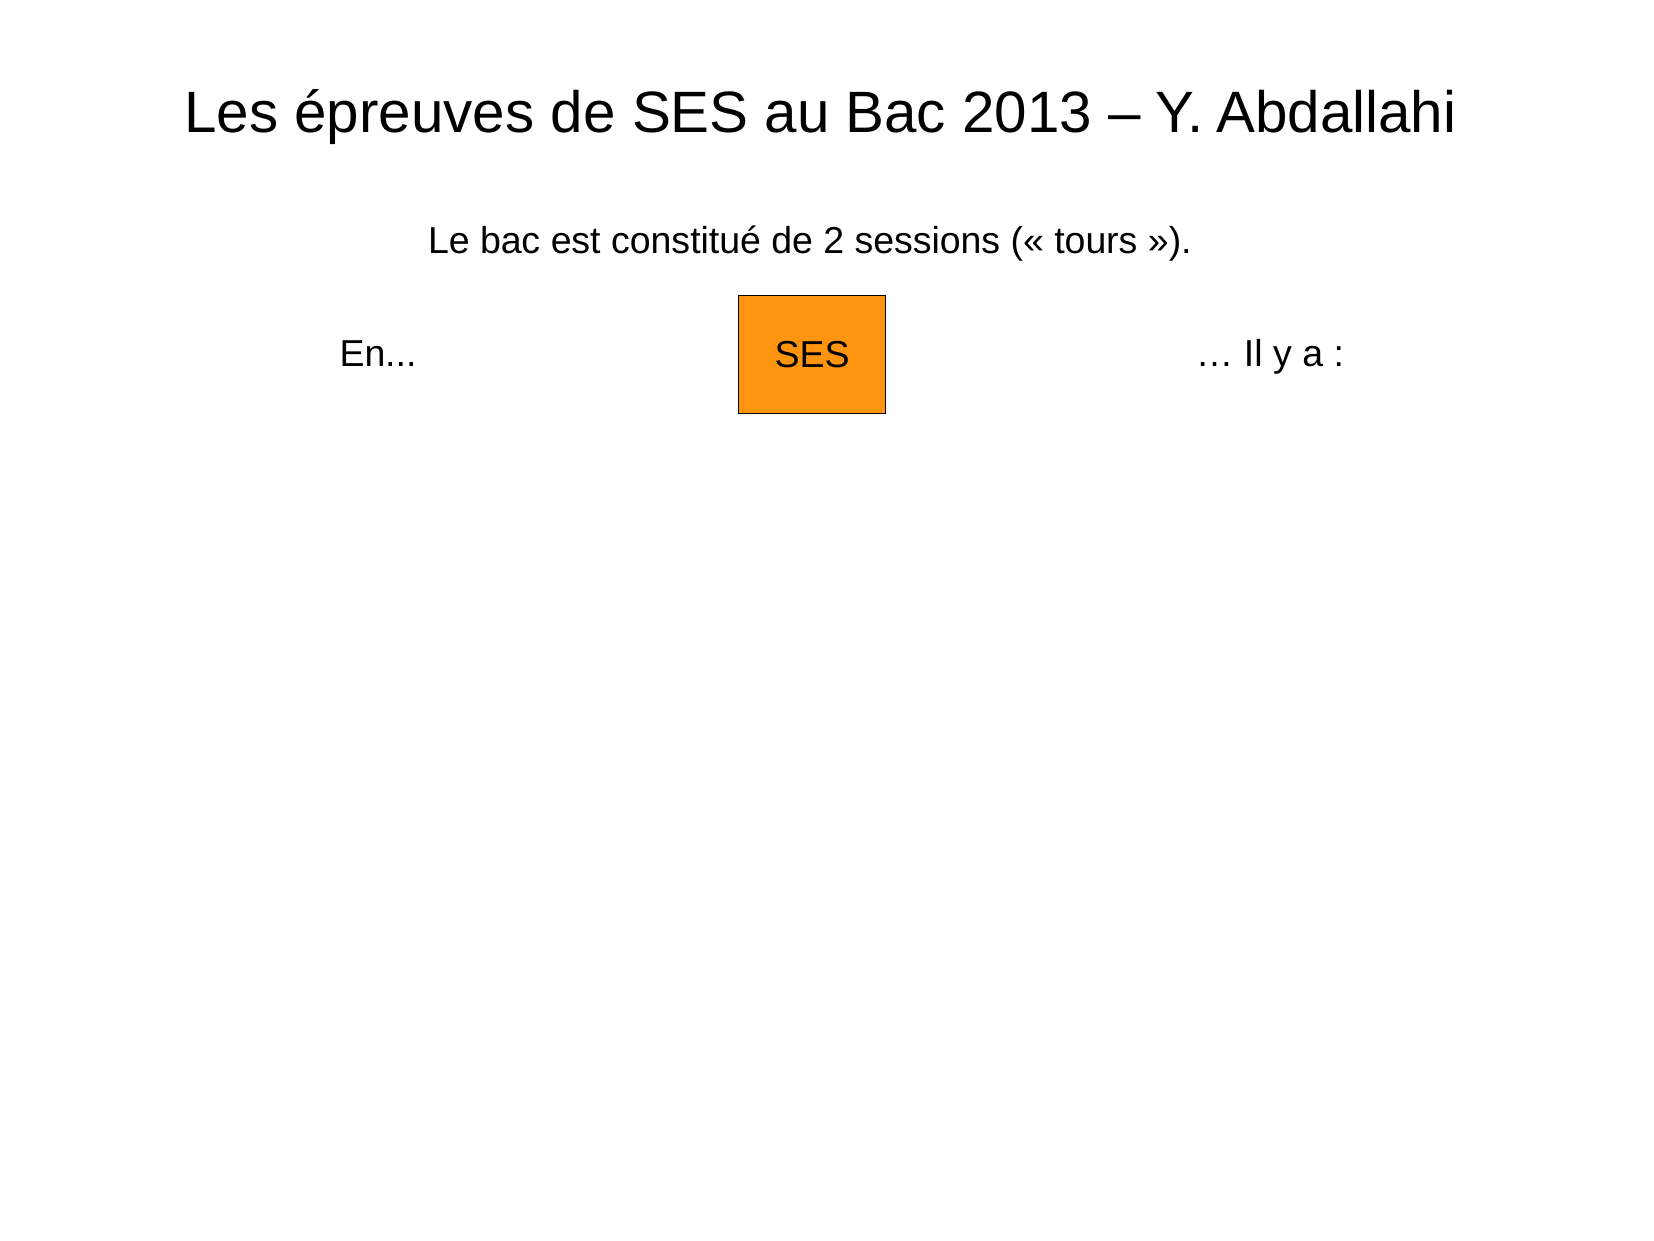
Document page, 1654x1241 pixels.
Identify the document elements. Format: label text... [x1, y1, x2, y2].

title Les épreuves de SES au Bac 2013 – Y. Abdallahi [76, 53, 1566, 172]
text_box SES [738, 295, 886, 414]
text_box En... [324, 324, 432, 382]
text_box Le bac est constitué de 2 sessions (« tours »). [413, 212, 1209, 270]
text_box … Il y a : [1181, 324, 1359, 382]
